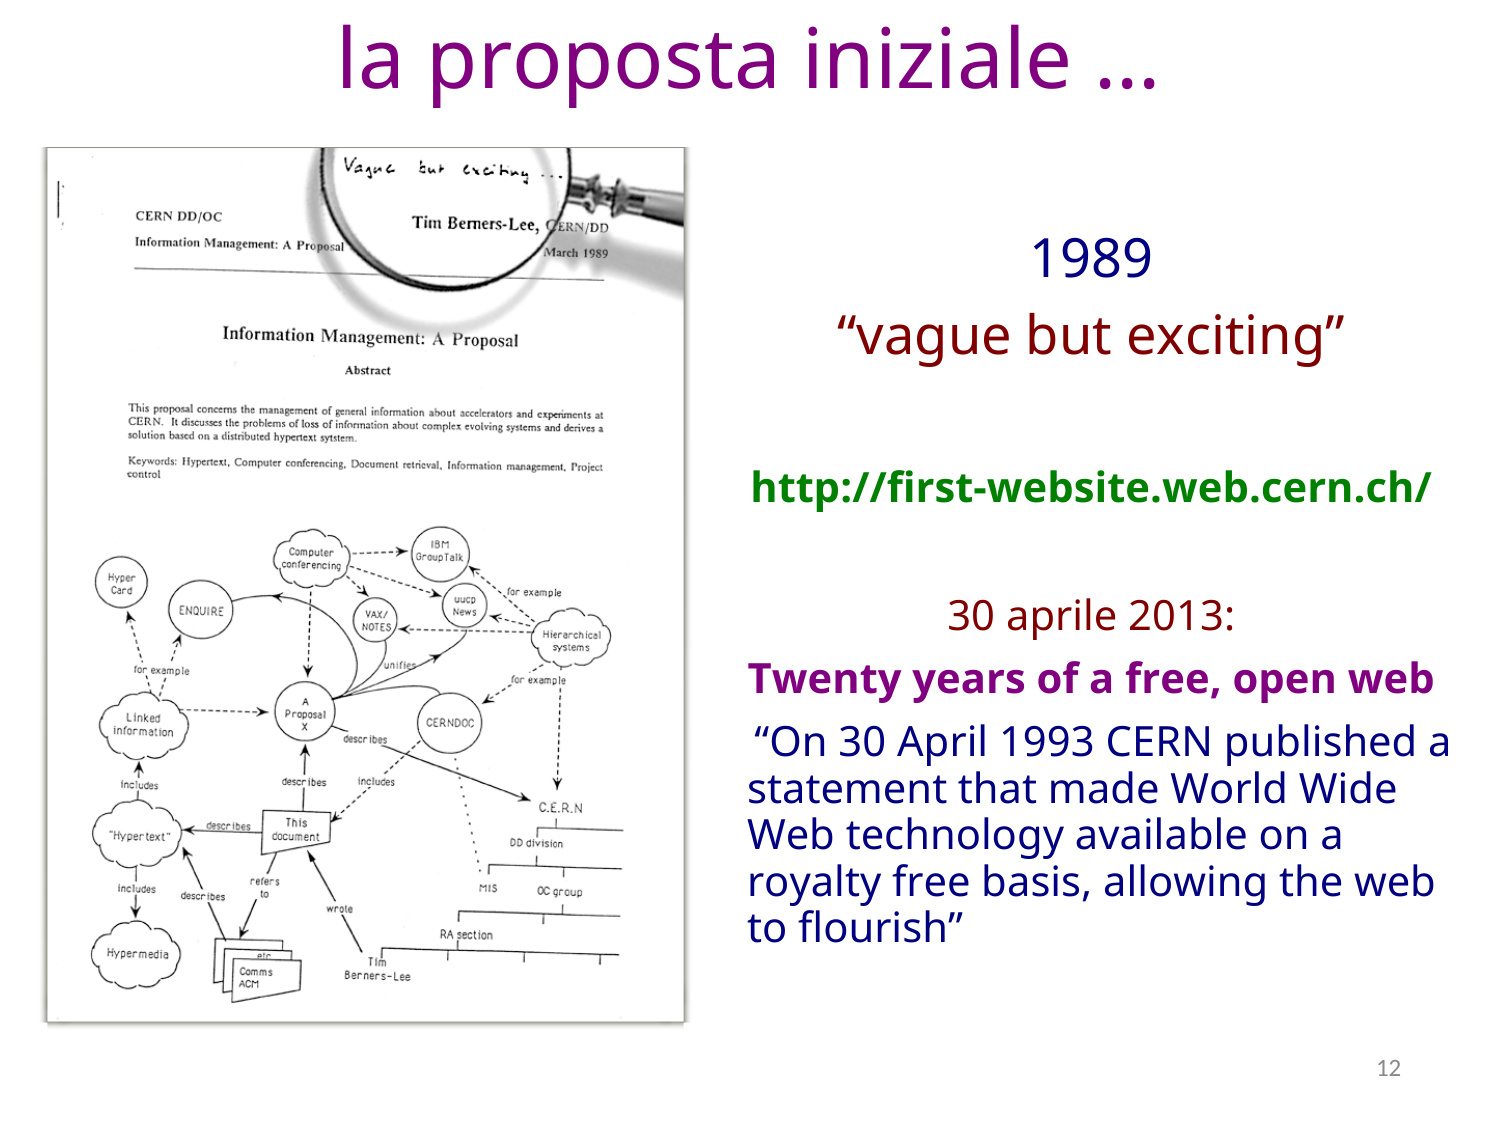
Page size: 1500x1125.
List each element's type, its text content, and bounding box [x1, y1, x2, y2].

text_box la proposta iniziale ... [75, 0, 1424, 115]
picture [35, 147, 694, 1034]
text_box 1989 “vague but exciting” http://first-website.web.cern.ch/ 30 aprile 2013: Twenty years of a free, open web “On 30 April 1993 CERN published a statement that made World Wide Web technology available on a royalty free basis, allowing the web to flourish” [690, 153, 1483, 1028]
text_box <numero> [1074, 1042, 1417, 1095]
